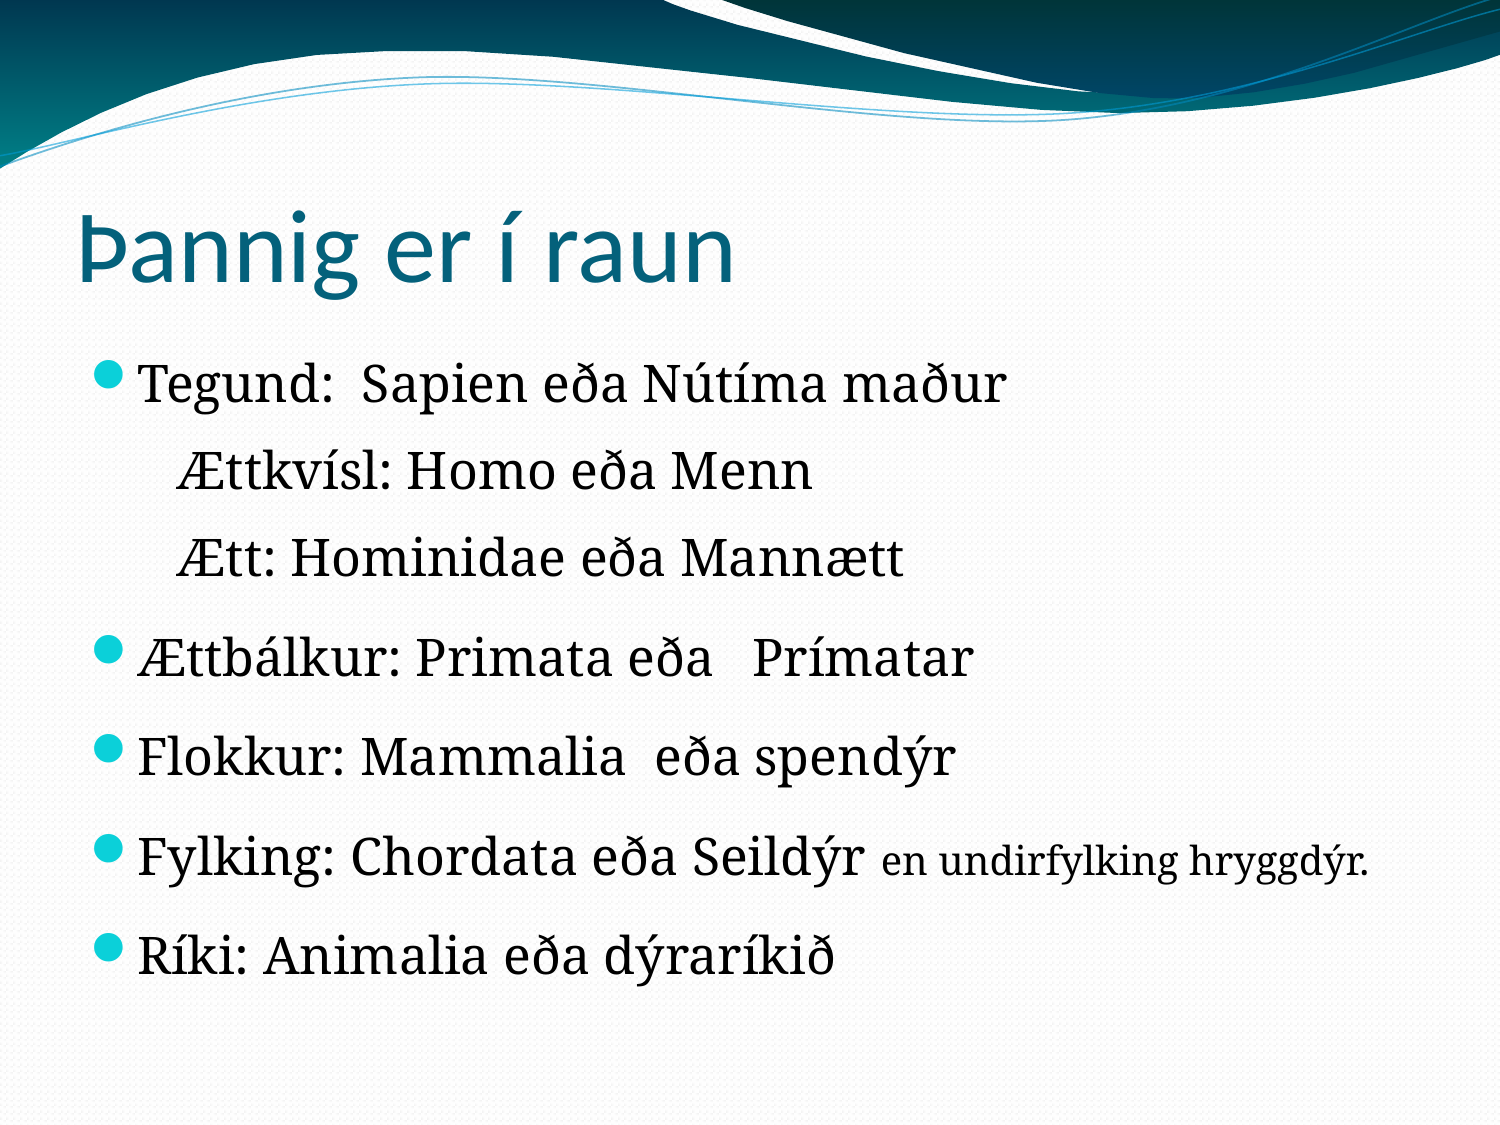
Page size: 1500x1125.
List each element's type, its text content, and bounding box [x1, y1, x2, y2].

list Tegund: Sapien eða Nútíma maður Ættkvísl: Homo eða Menn Ætt: Hominidae eða Mannætt Ættbálkur: Primata eða Prímatar Flokkur: Mammalia eða spendýr Fylking: Chordata eða Seildýr en undirfylking hryggdýr. Ríki: Animalia eða dýraríkið [75, 317, 1426, 1038]
title Þannig er í raun [75, 115, 1426, 304]
